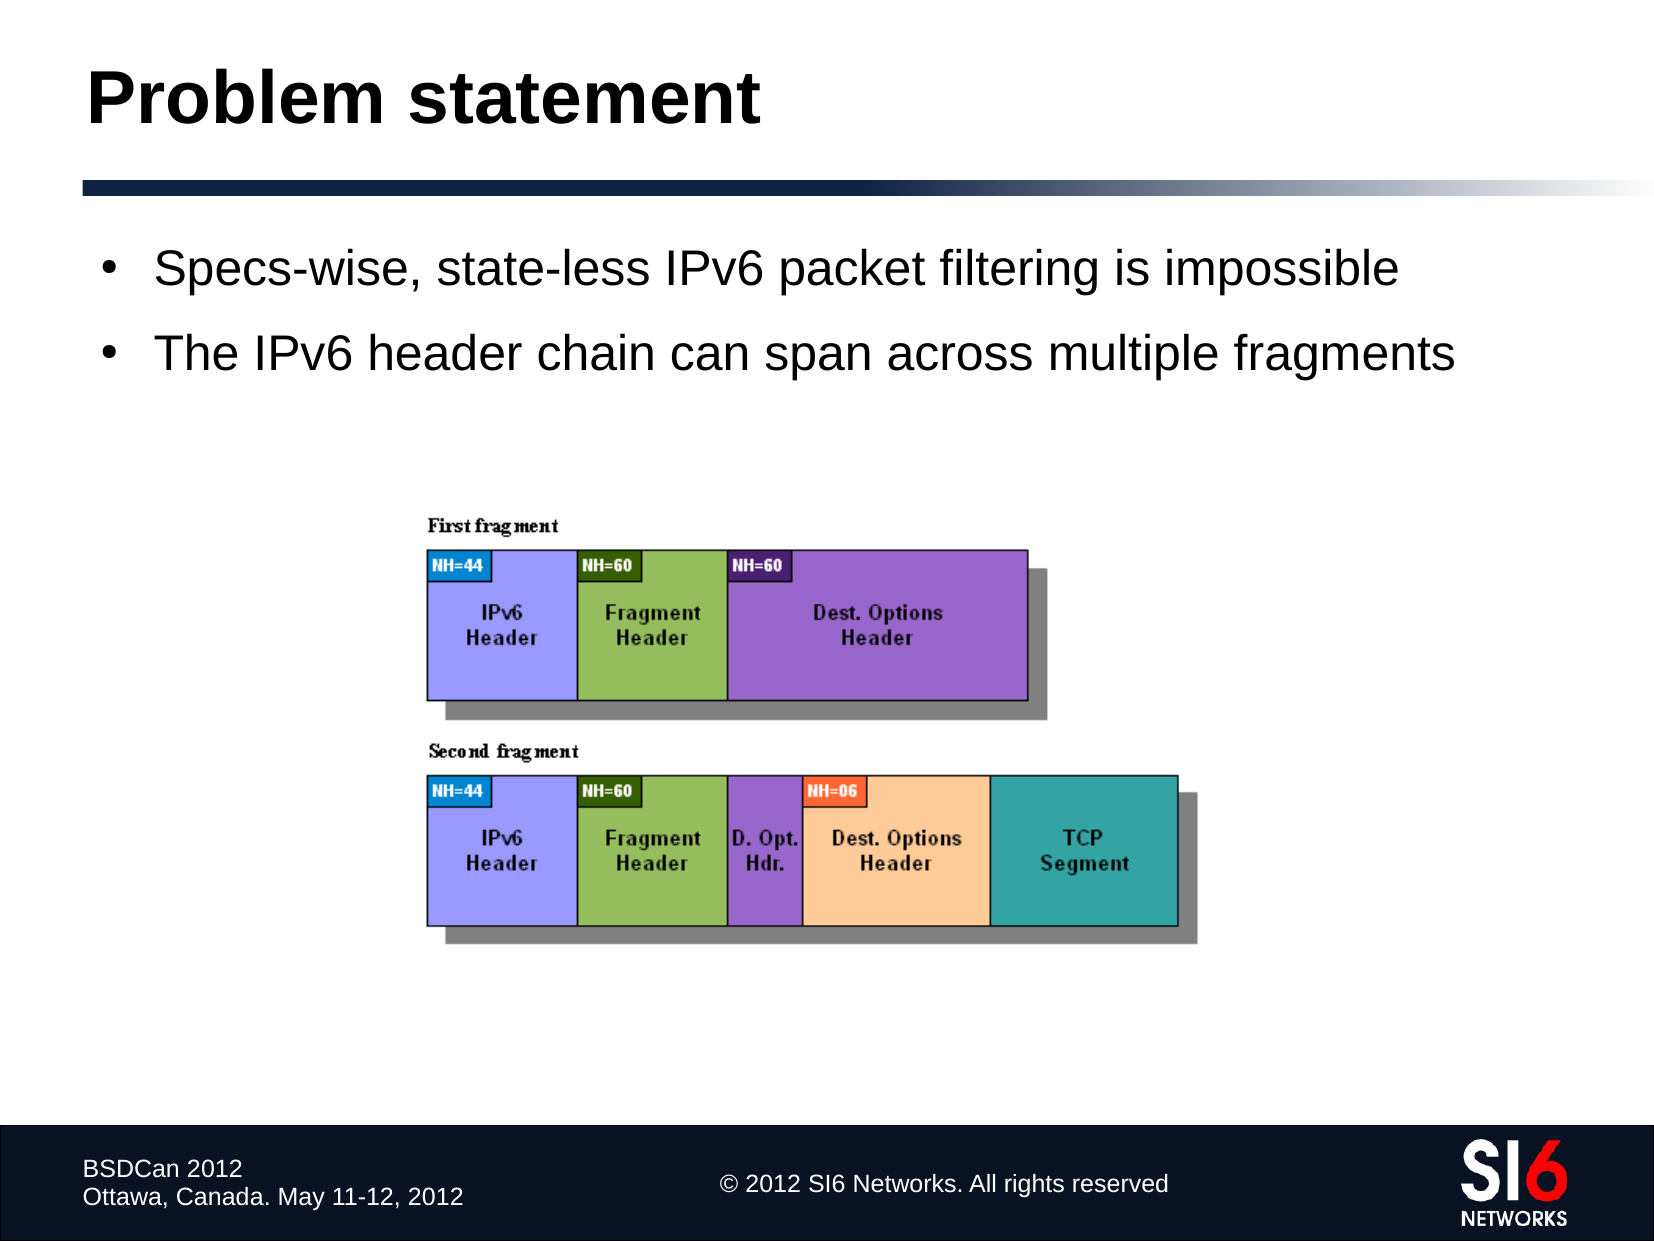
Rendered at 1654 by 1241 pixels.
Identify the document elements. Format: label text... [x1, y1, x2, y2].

picture [405, 509, 1326, 960]
title Problem statement [86, 30, 1576, 166]
list Specs-wise, state-less IPv6 packet filtering is impossible The IPv6 header chain can span across multiple fragments [82, 240, 1571, 451]
picture [1461, 1139, 1567, 1226]
